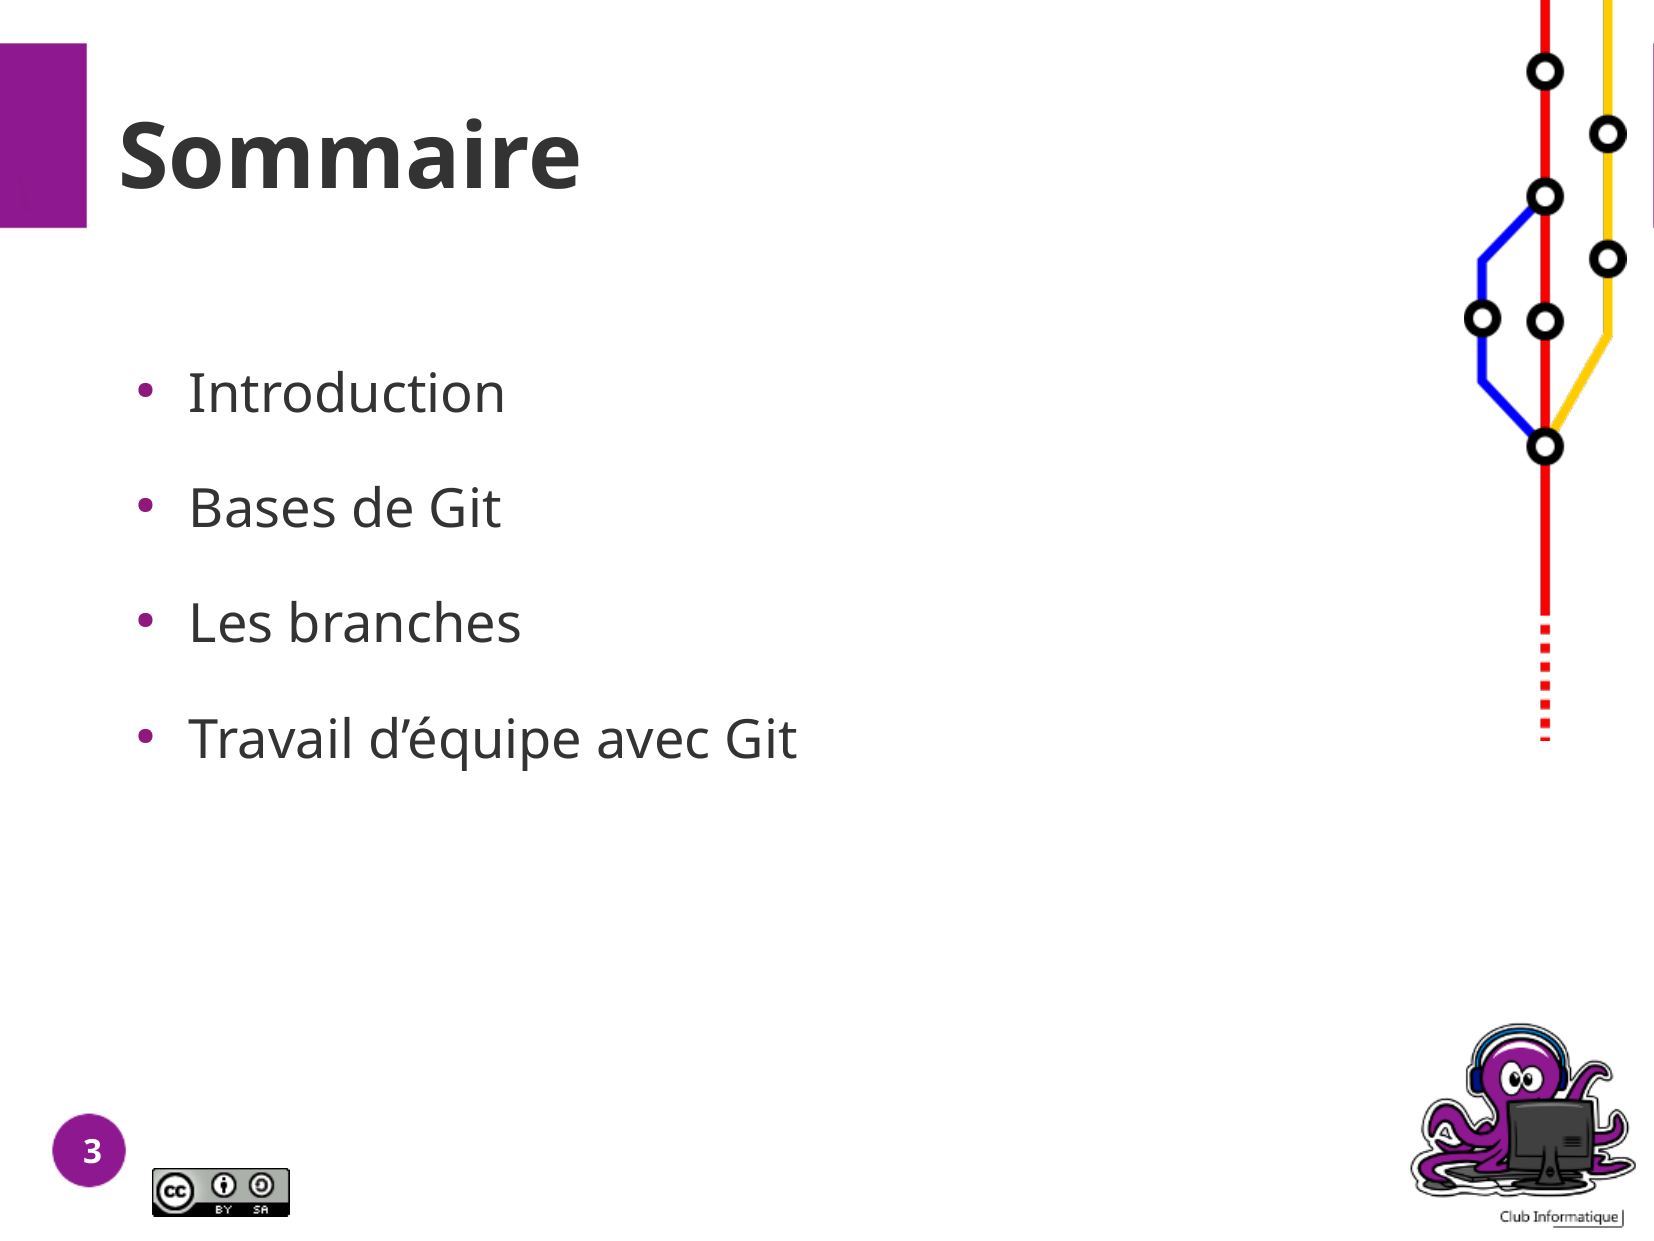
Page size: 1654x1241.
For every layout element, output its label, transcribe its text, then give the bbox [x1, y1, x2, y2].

title Sommaire [118, 45, 1571, 260]
list Introduction Bases de Git Les branches Travail d’équipe avec Git [118, 354, 1536, 1074]
picture [0, 0, 1654, 1241]
